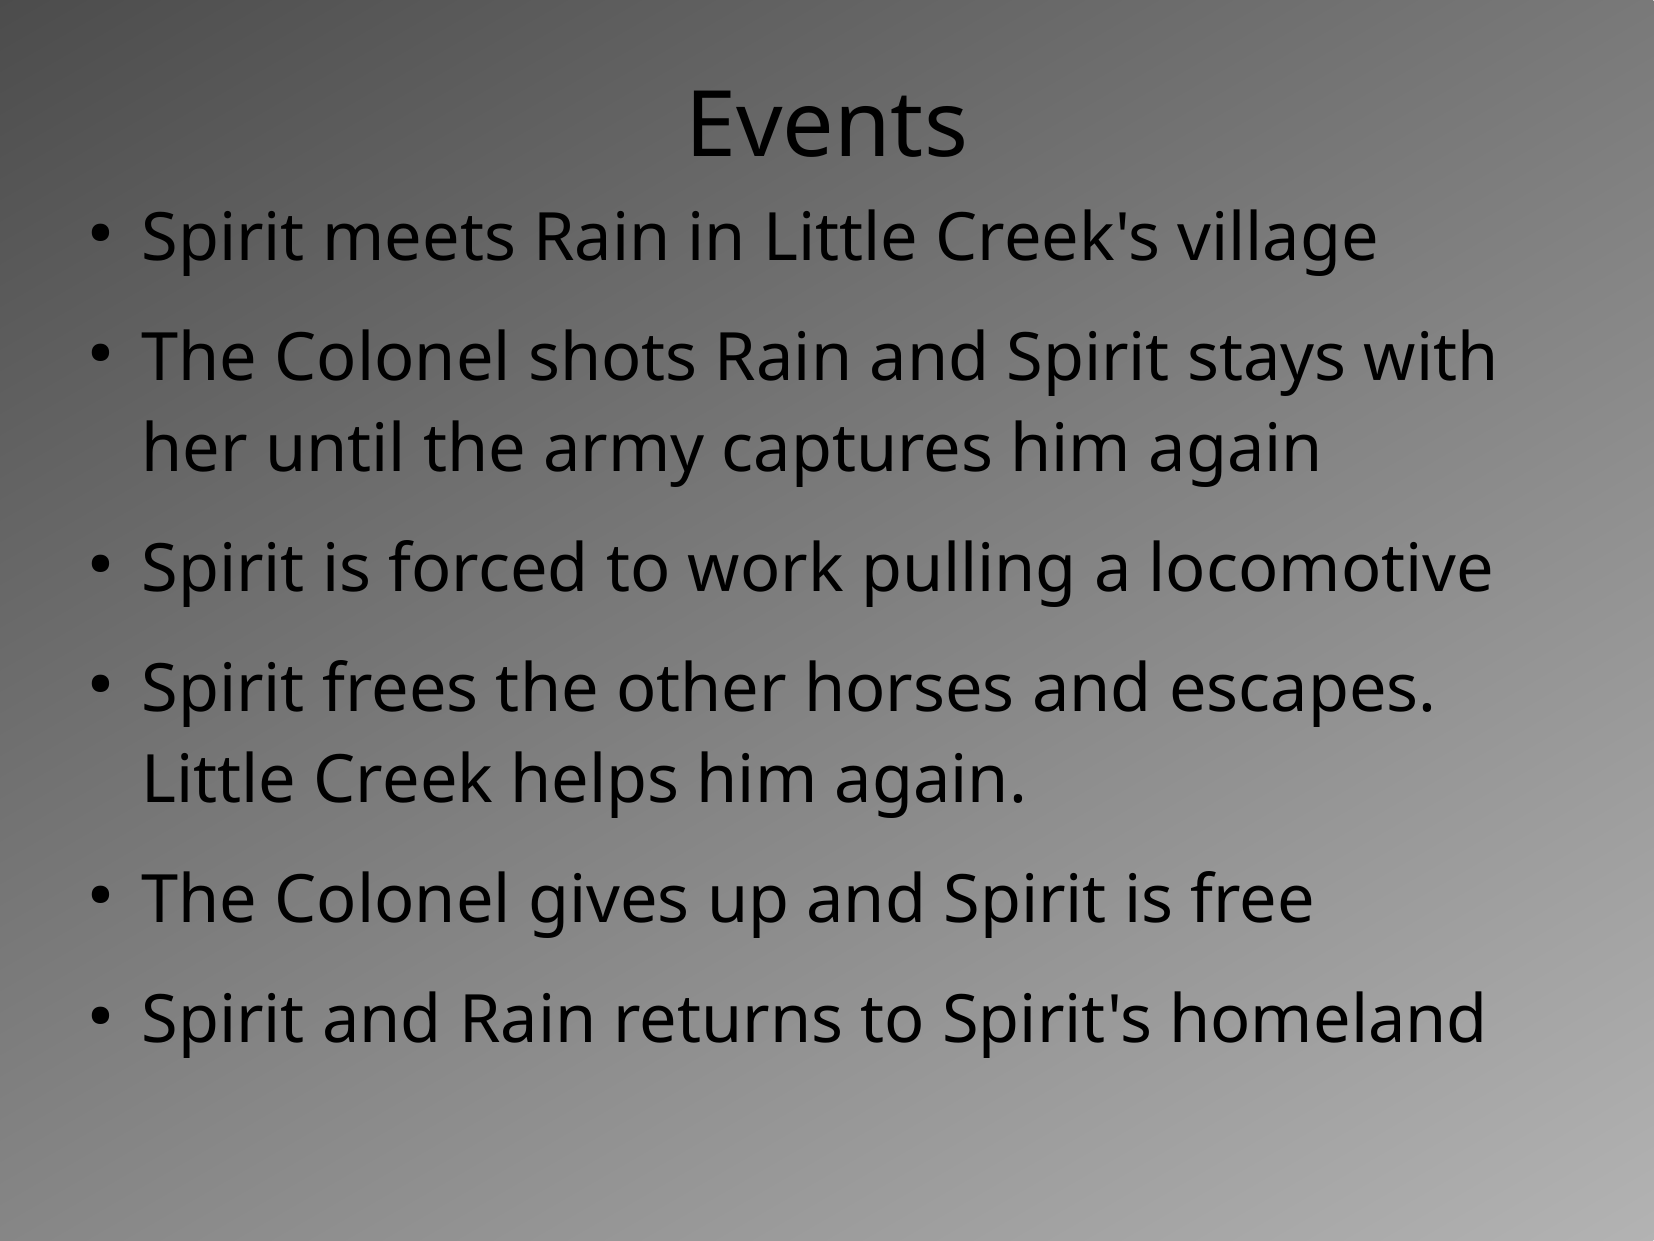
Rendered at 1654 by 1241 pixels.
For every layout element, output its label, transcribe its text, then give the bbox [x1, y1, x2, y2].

title Events [82, 17, 1571, 225]
list Spirit meets Rain in Little Creek's village The Colonel shots Rain and Spirit stays with her until the army captures him again Spirit is forced to work pulling a locomotive Spirit frees the other horses and escapes. Little Creek helps him again. The Colonel gives up and Spirit is free Spirit and Rain returns to Spirit's homeland [70, 188, 1559, 909]
